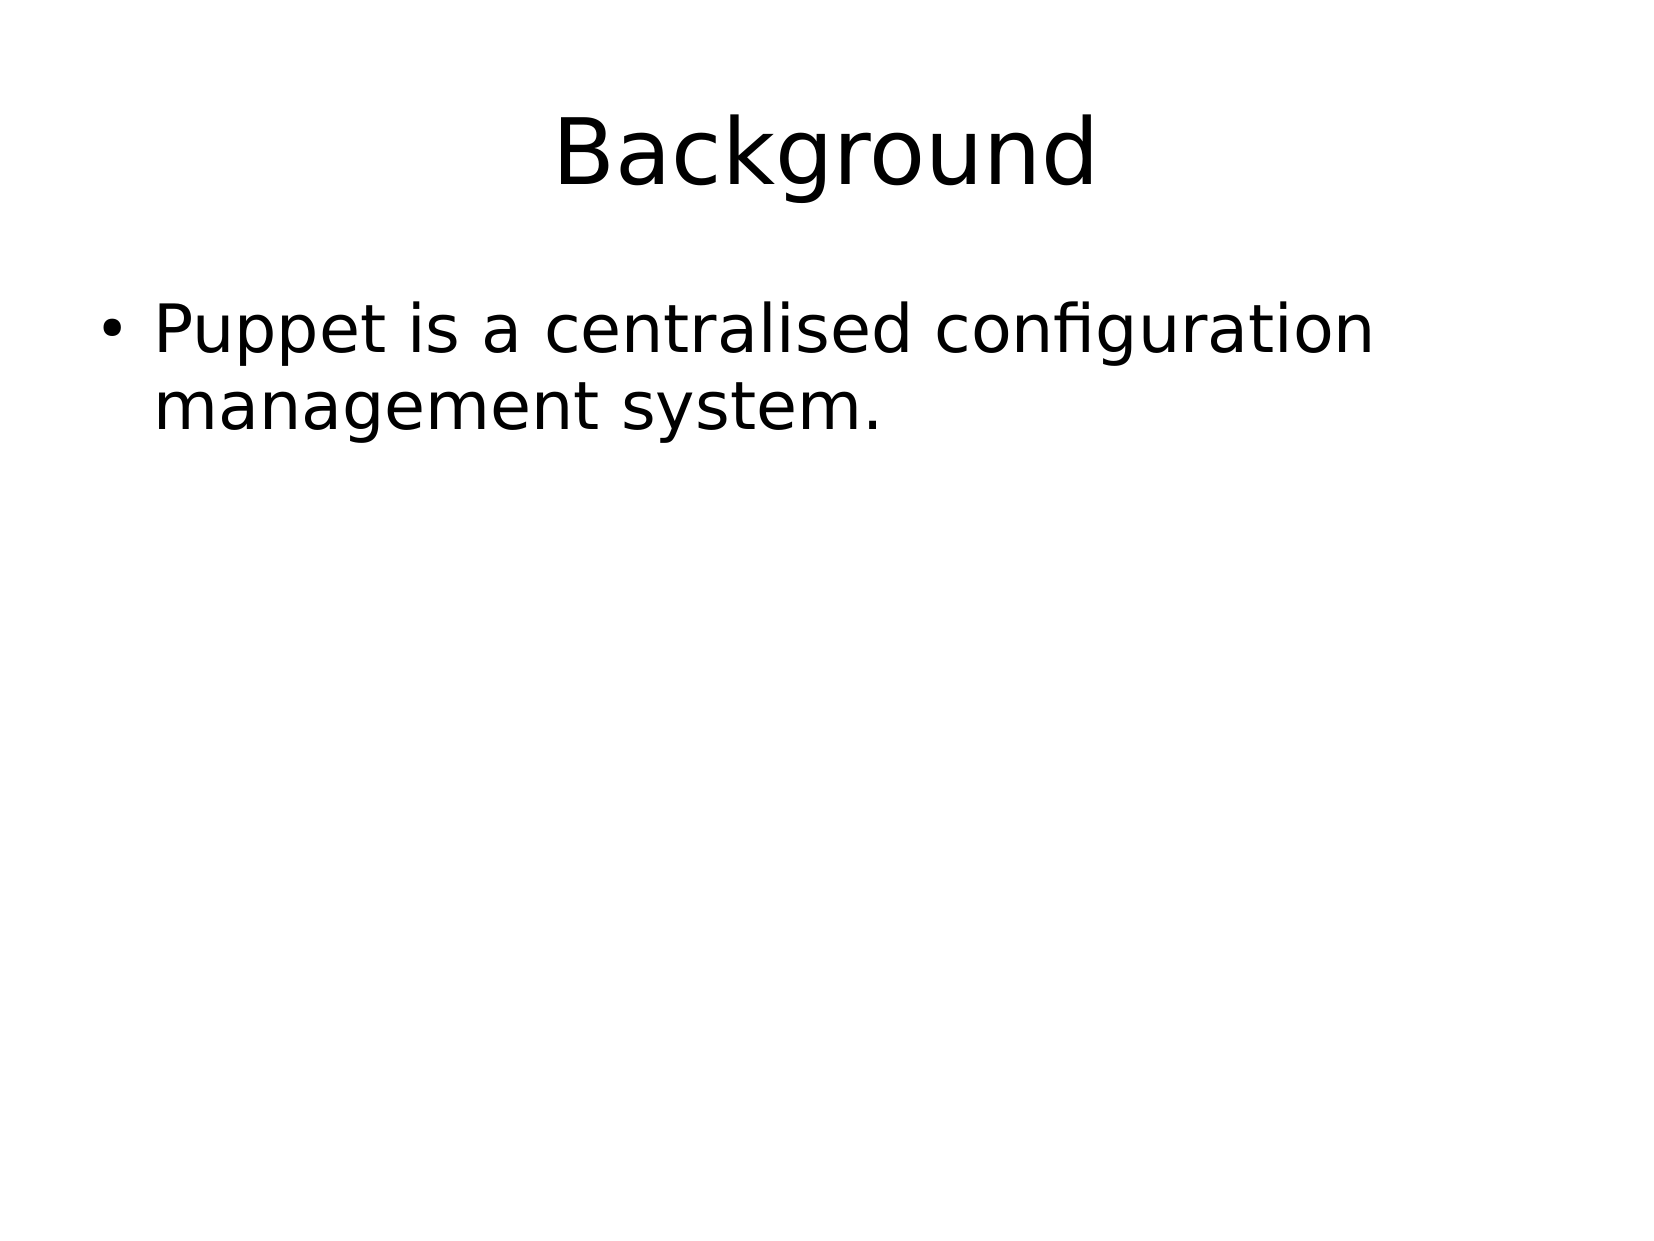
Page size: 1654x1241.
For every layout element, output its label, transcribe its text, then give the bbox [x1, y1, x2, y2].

list Puppet is a centralised configuration management system. [82, 290, 1571, 1010]
title Background [82, 49, 1571, 257]
